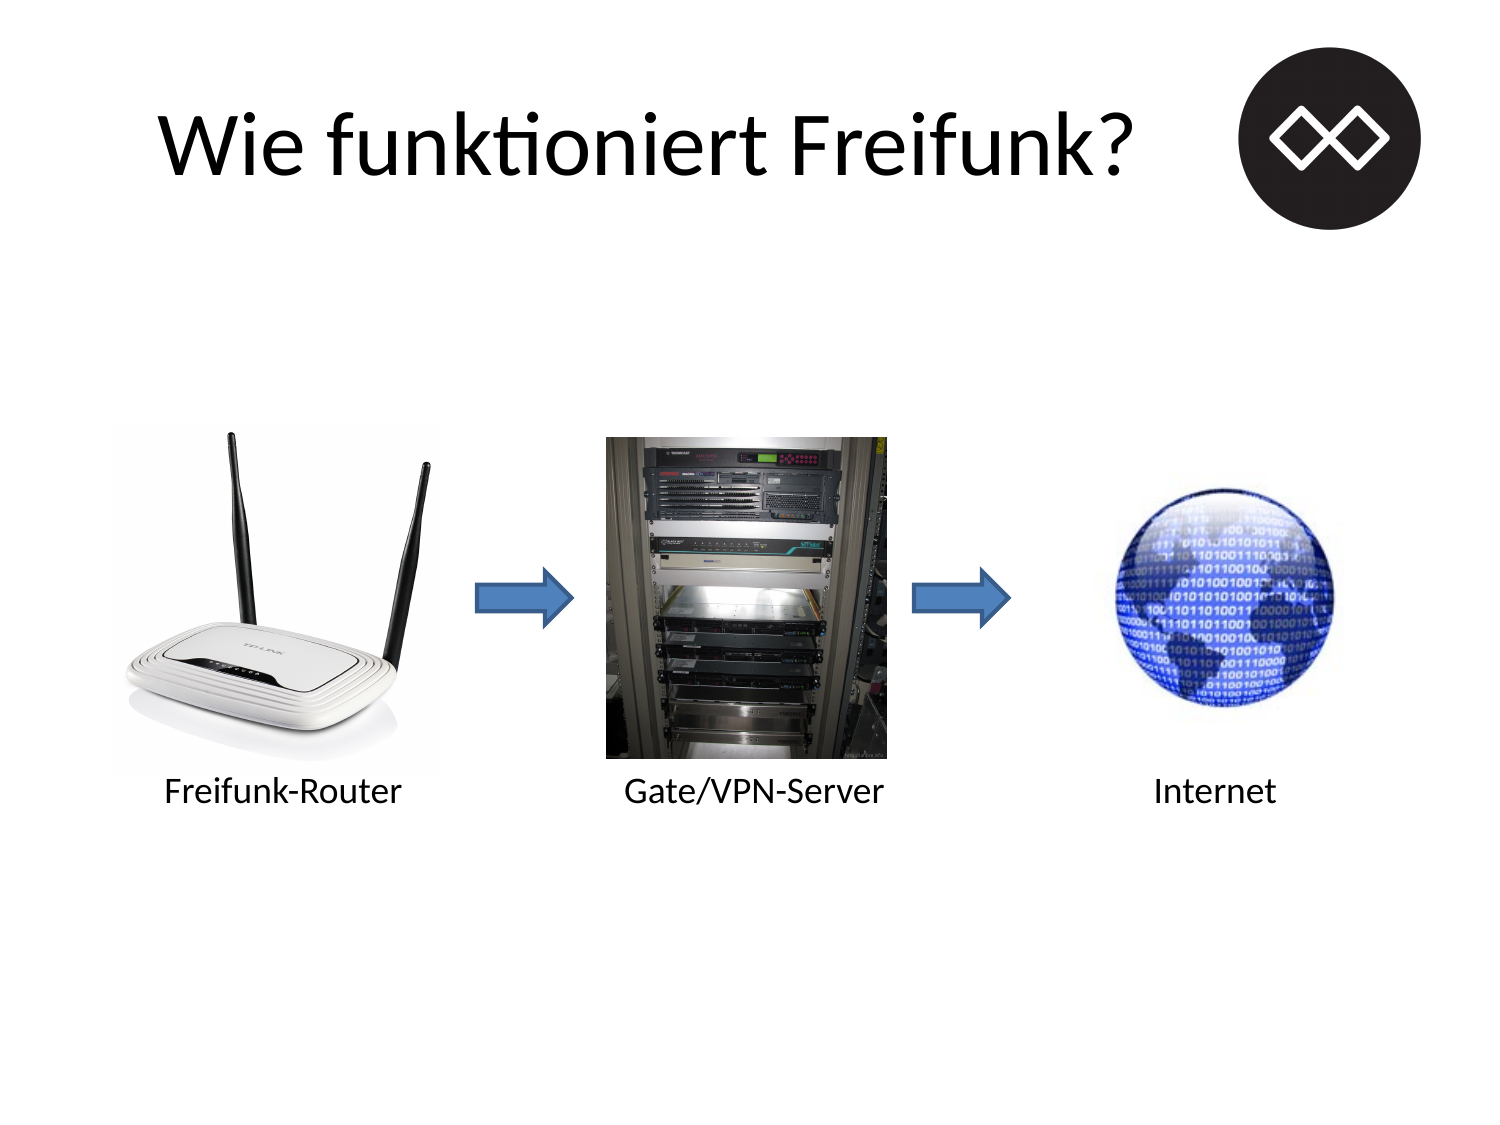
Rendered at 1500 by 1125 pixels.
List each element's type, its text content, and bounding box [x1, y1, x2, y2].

text_box Gate/VPN-Server [606, 758, 903, 820]
text_box Internet [1067, 758, 1363, 820]
text_box [913, 571, 1009, 625]
picture [1067, 472, 1381, 723]
picture [112, 420, 442, 776]
text_box [476, 571, 572, 625]
title Wie funktioniert Freifunk? [75, 45, 1223, 233]
picture [606, 437, 887, 758]
text_box Freifunk-Router [135, 758, 432, 820]
